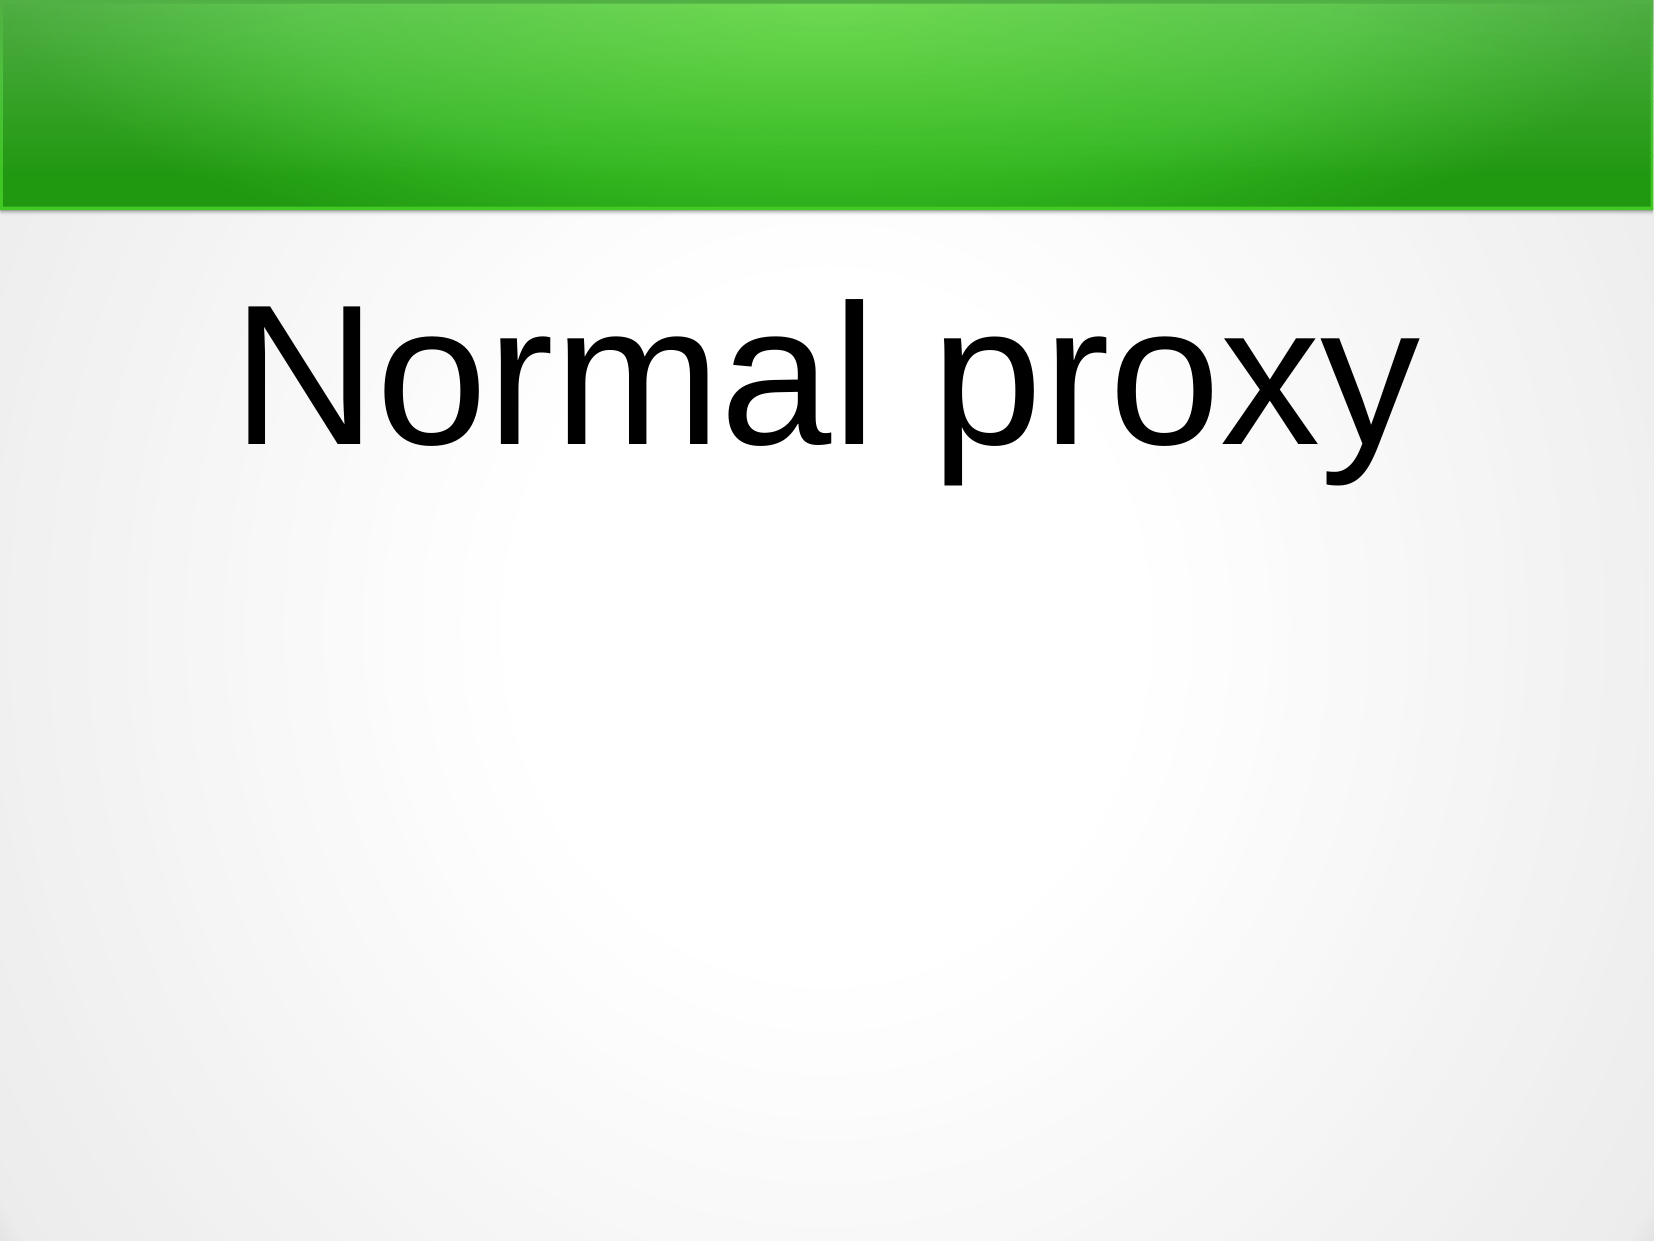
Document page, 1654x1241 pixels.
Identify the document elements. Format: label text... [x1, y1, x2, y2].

subtitle Normal proxy [82, 47, 1571, 705]
